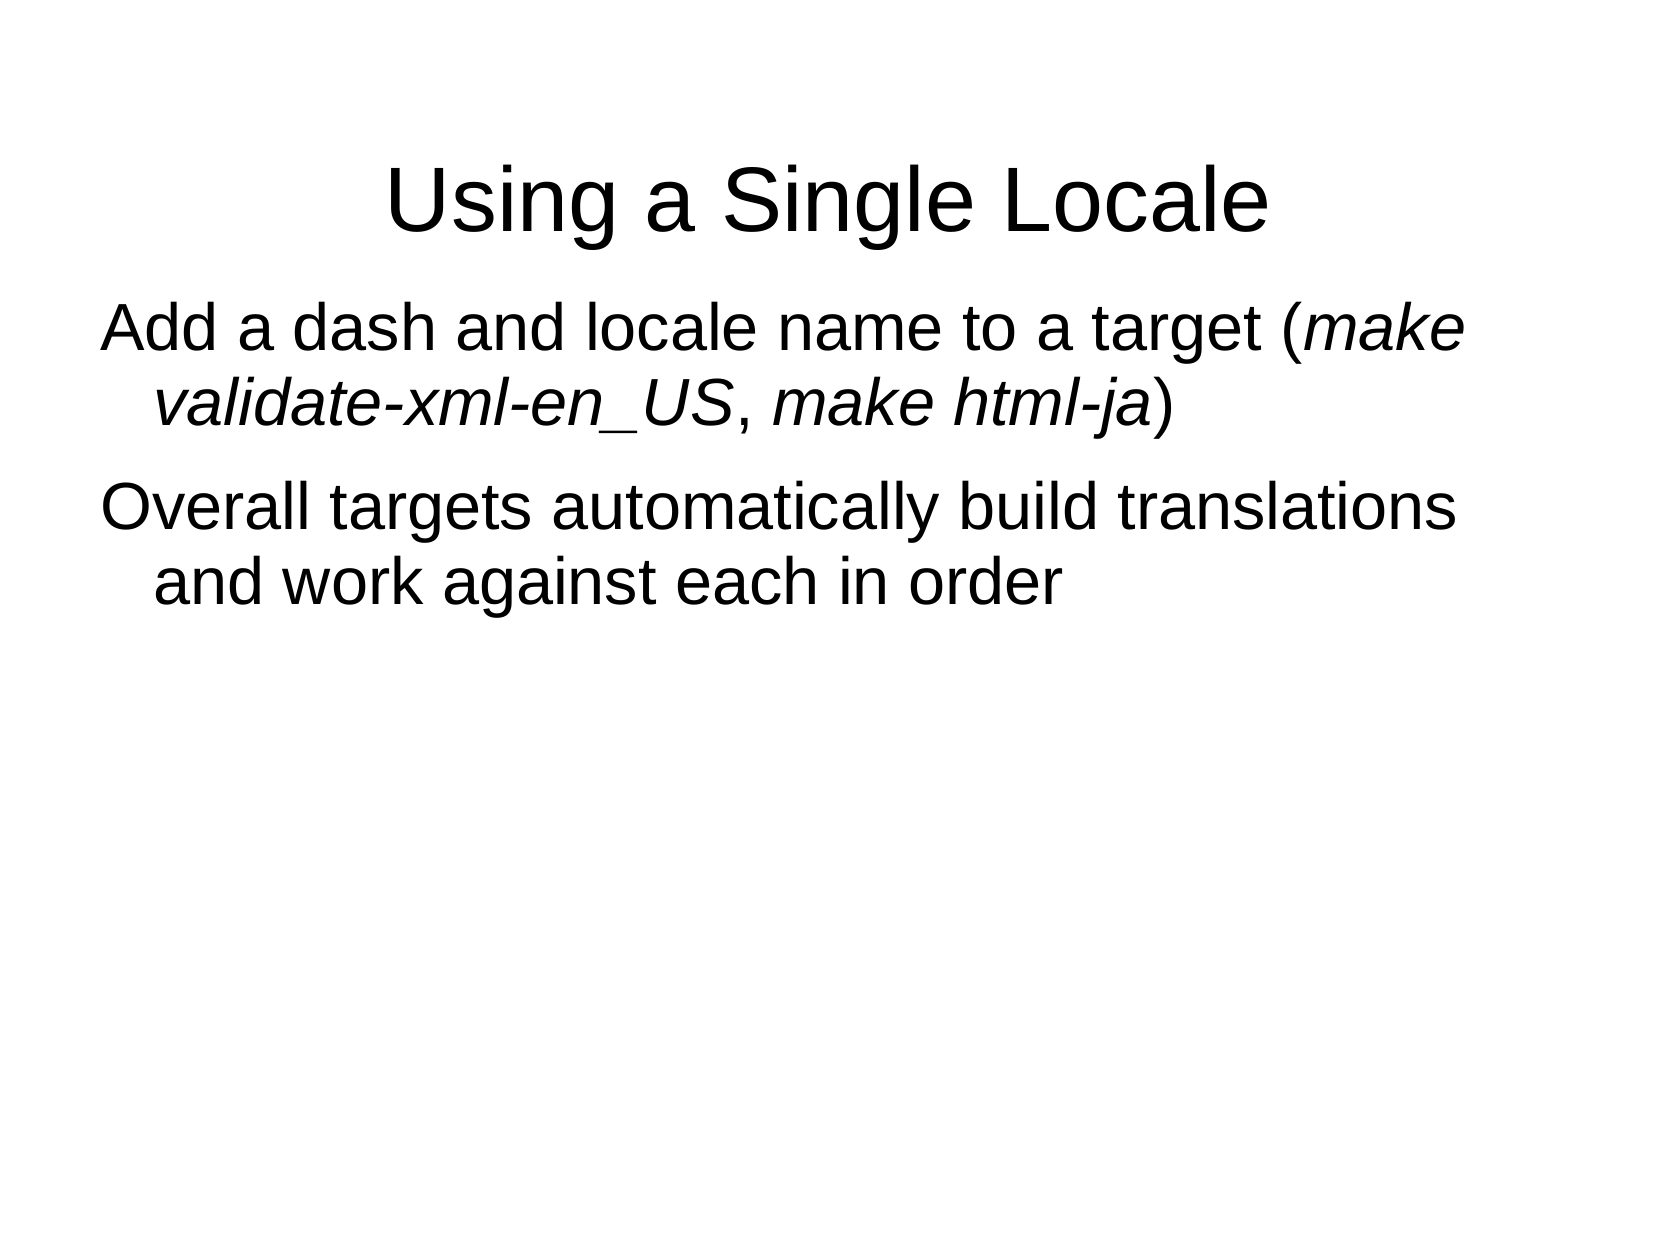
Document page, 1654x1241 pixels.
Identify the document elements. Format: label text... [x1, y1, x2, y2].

title Using a Single Locale [82, 96, 1576, 304]
list Add a dash and locale name to a target (make validate-xml-en_US, make html-ja) Overall targets automatically build translations and work against each in order [82, 290, 1571, 1109]
